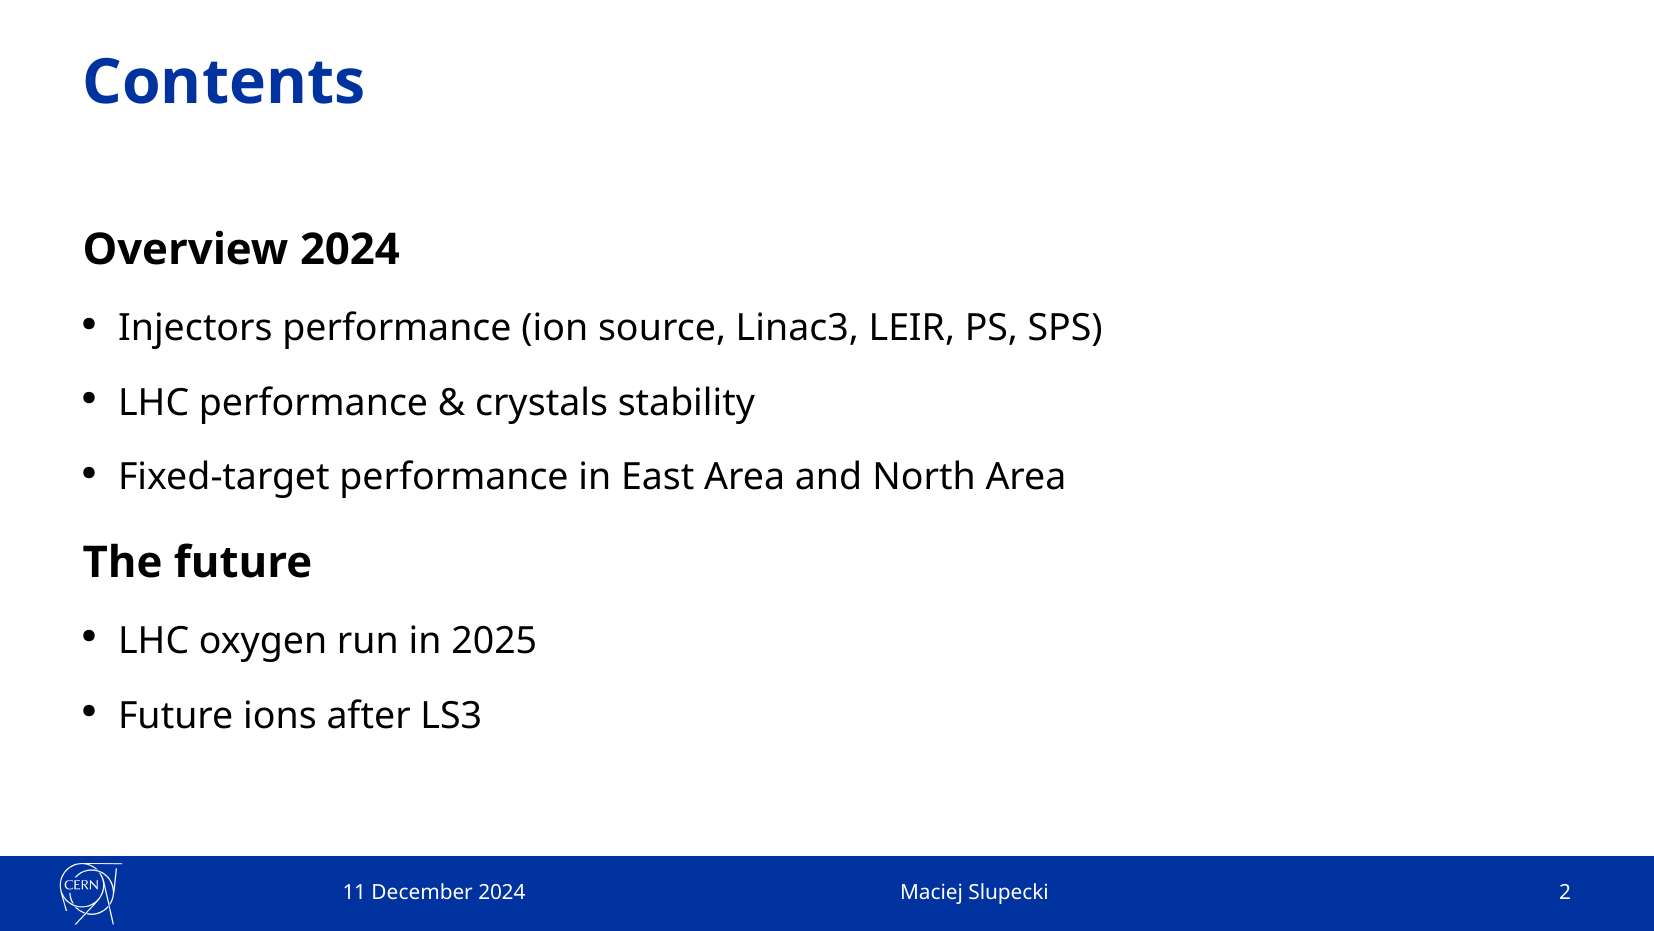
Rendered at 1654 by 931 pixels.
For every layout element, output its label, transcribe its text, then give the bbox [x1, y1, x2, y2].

picture [56, 859, 127, 928]
list Overview 2024 Injectors performance (ion source, Linac3, LEIR, PS, SPS) LHC performance & crystals stability Fixed-target performance in East Area and North Area The future LHC oxygen run in 2025 Future ions after LS3 [82, 217, 1571, 827]
title Contents [82, 37, 1571, 193]
